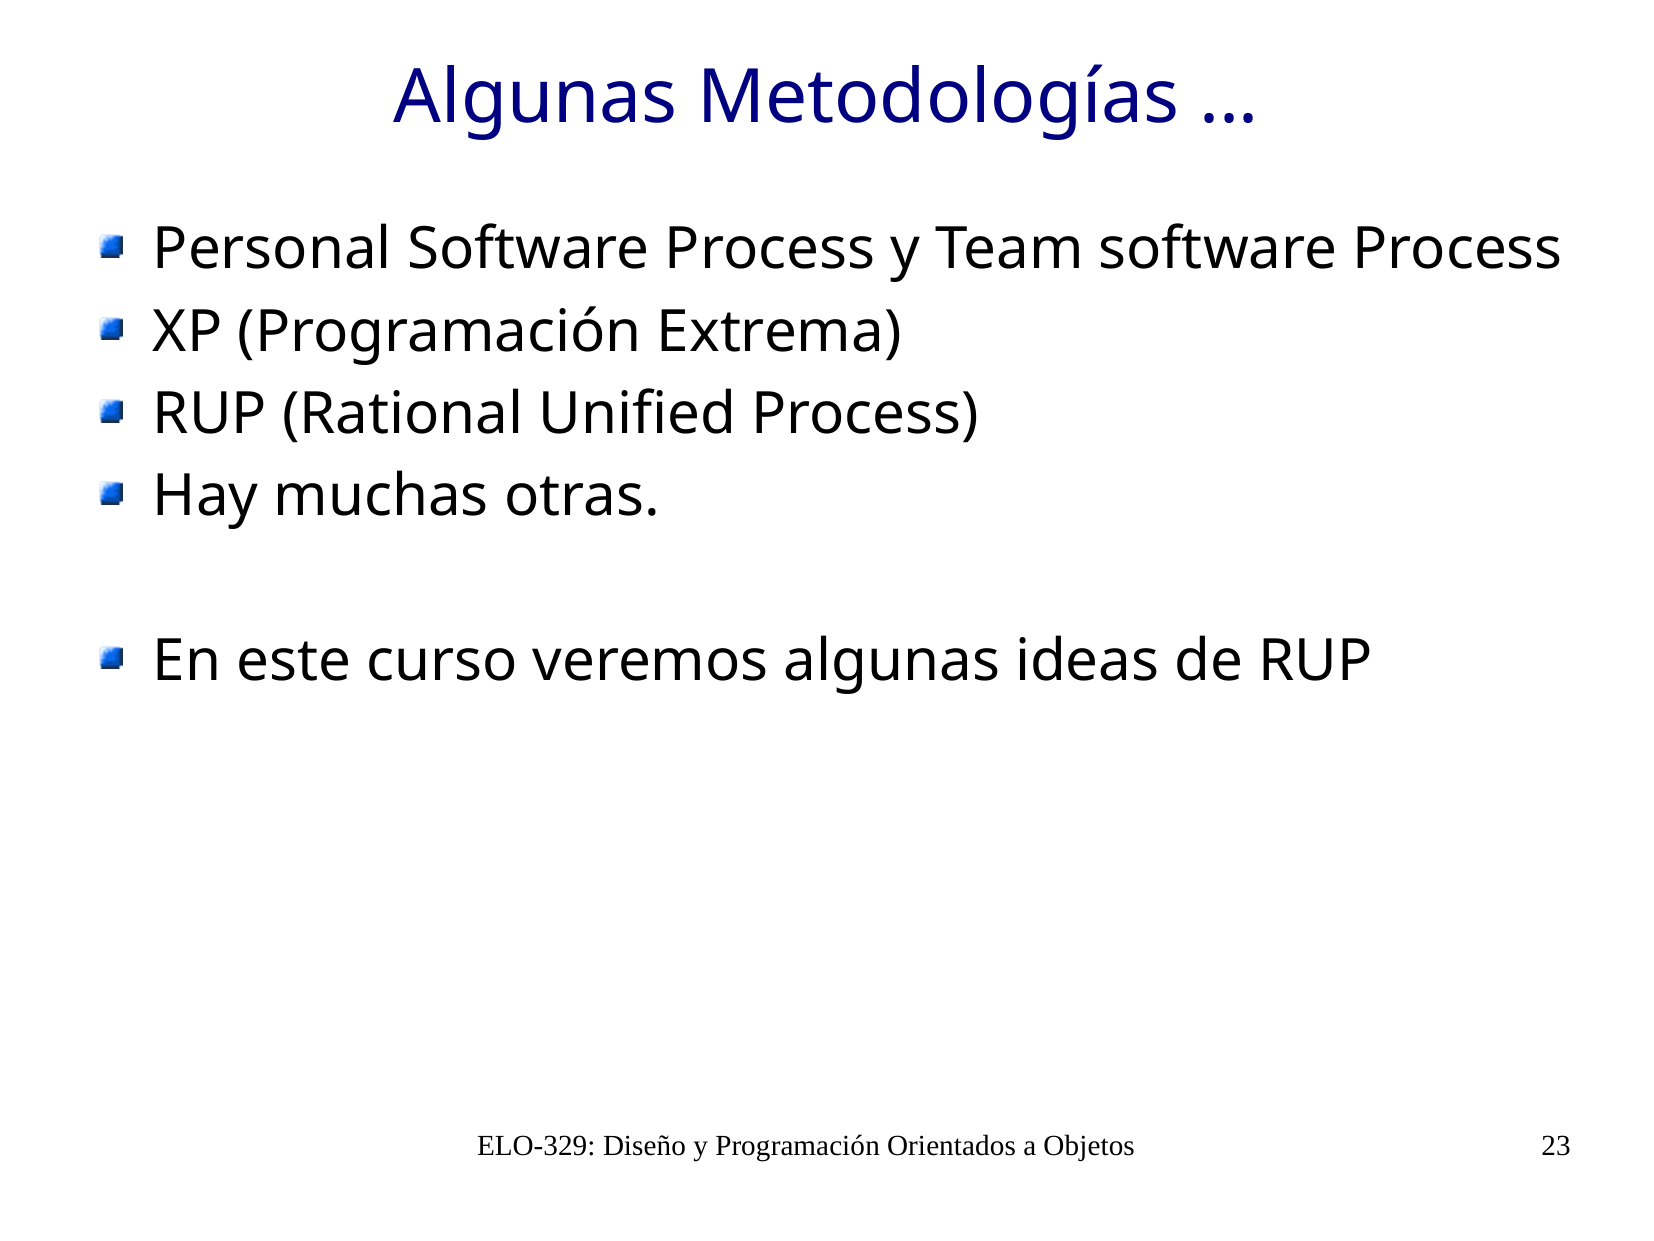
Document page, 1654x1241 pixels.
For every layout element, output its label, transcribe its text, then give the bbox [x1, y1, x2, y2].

title Algunas Metodologías ... [82, 45, 1571, 143]
list Personal Software Process y Team software Process XP (Programación Extrema)‏ RUP (Rational Unified Process)‏ Hay muchas otras. En este curso veremos algunas ideas de RUP [81, 206, 1571, 988]
